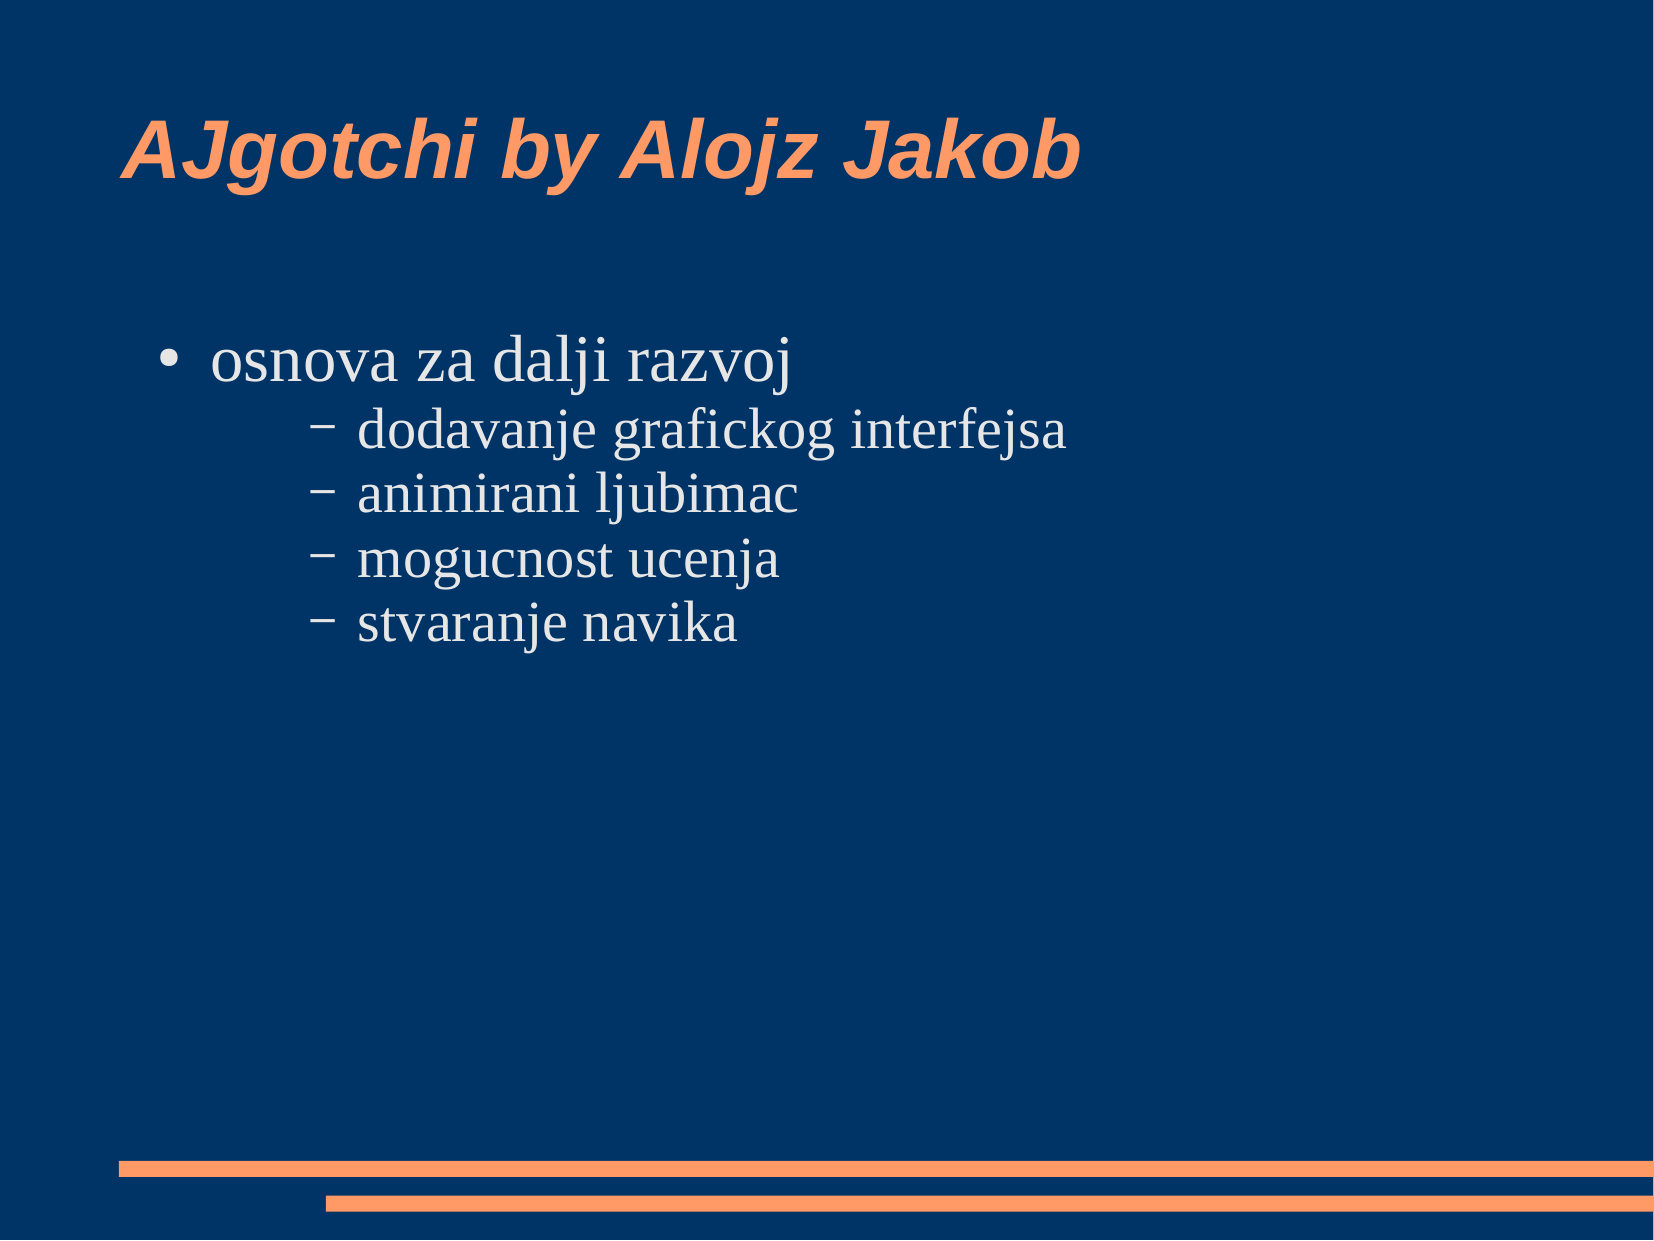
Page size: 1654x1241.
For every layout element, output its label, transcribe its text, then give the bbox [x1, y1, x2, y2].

list osnova za dalji razvoj dodavanje grafickog interfejsa animirani ljubimac mogucnost ucenja stvaranje navika [121, 322, 1561, 1132]
title AJgotchi by Alojz Jakob [121, 46, 1534, 254]
